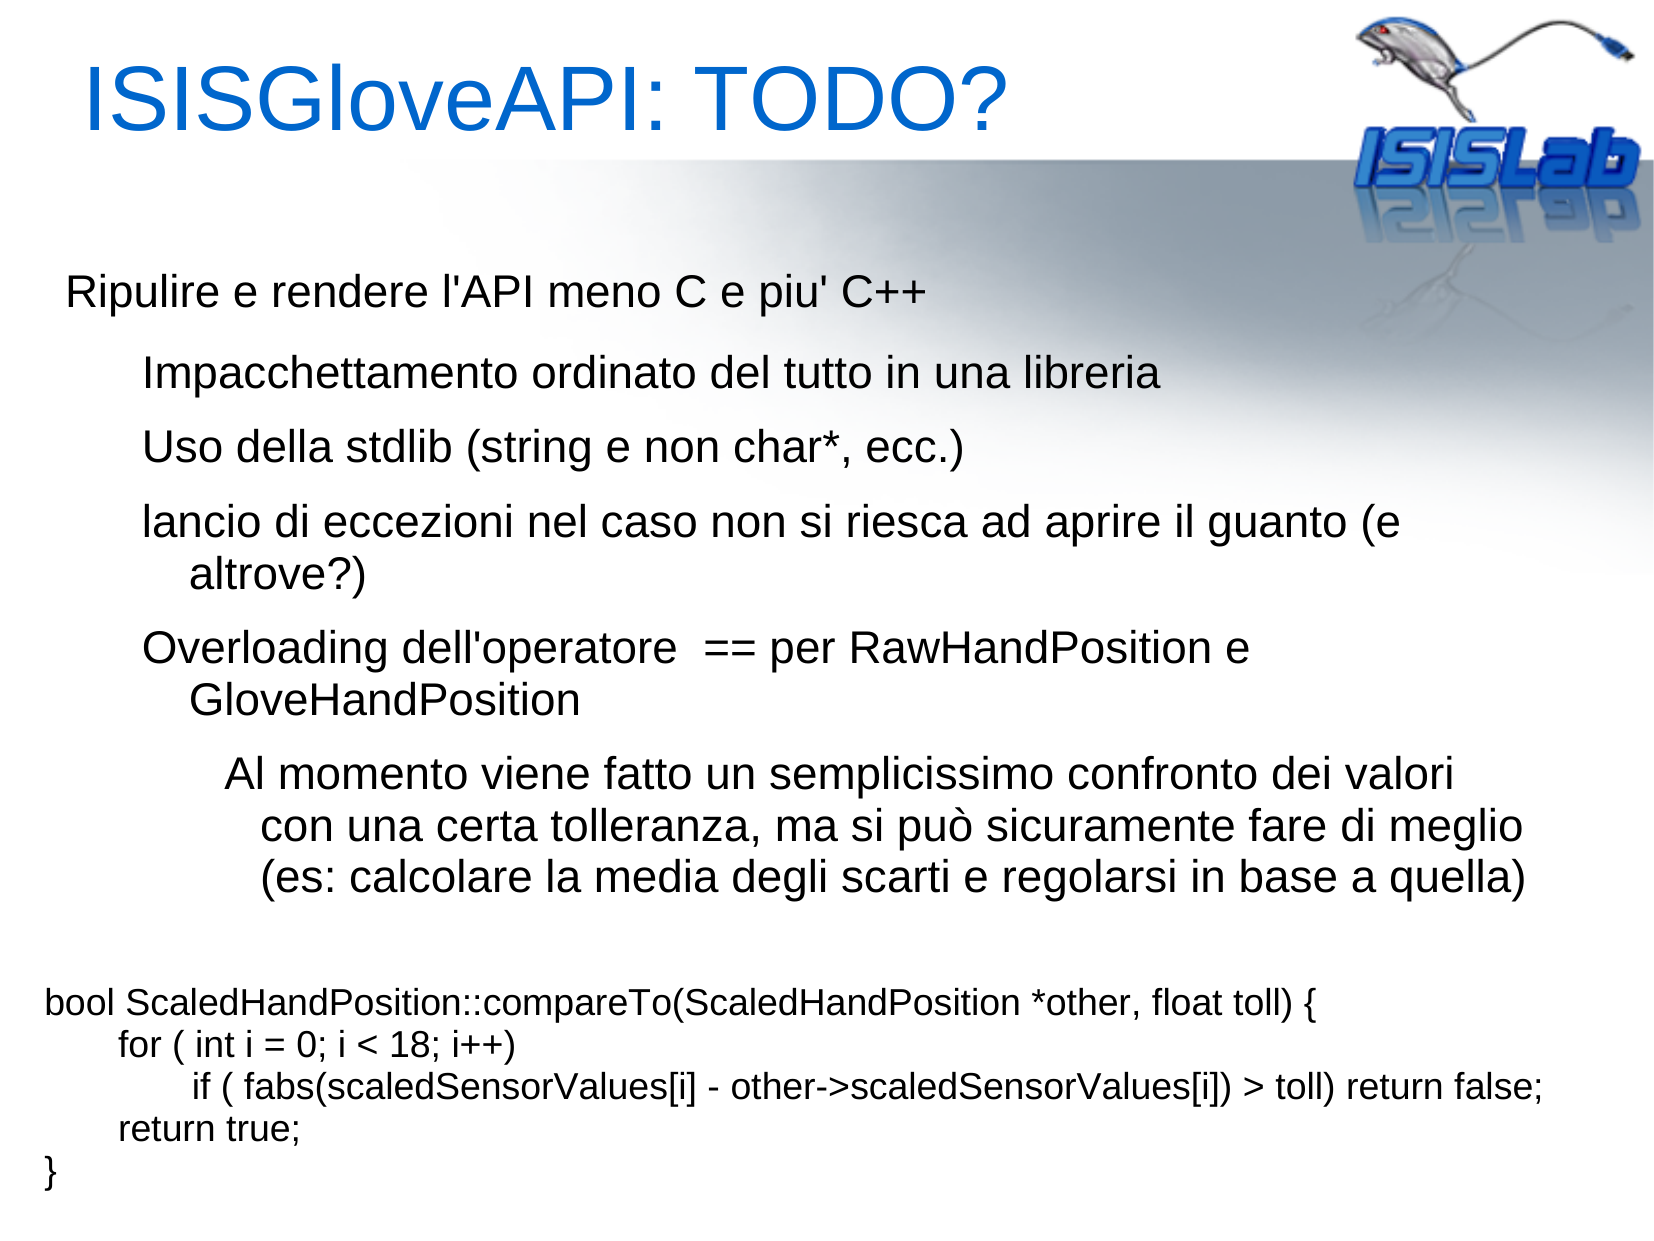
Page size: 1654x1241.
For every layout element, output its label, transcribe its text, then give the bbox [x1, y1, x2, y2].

title ISISGloveAPI: TODO? [82, 47, 1571, 150]
text_box bool ScaledHandPosition::compareTo(ScaledHandPosition *other, float toll) { for ( int i = 0; i < 18; i++) if ( fabs(scaledSensorValues[i] - other->scaledSensorValues[i]) > toll) return false; return true; } [29, 974, 1595, 1221]
picture [0, 0, 1654, 1241]
list Ripulire e rendere l'API meno C e piu' C++ Impacchettamento ordinato del tutto in una libreria Uso della stdlib (string e non char*, ecc.) lancio di eccezioni nel caso non si riesca ad aprire il guanto (e altrove?) Overloading dell'operatore == per RawHandPosition e GloveHandPosition Al momento viene fatto un semplicissimo confronto dei valori con una certa tolleranza, ma si può sicuramente fare di meglio (es: calcolare la media degli scarti e regolarsi in base a quella) [47, 265, 1536, 916]
